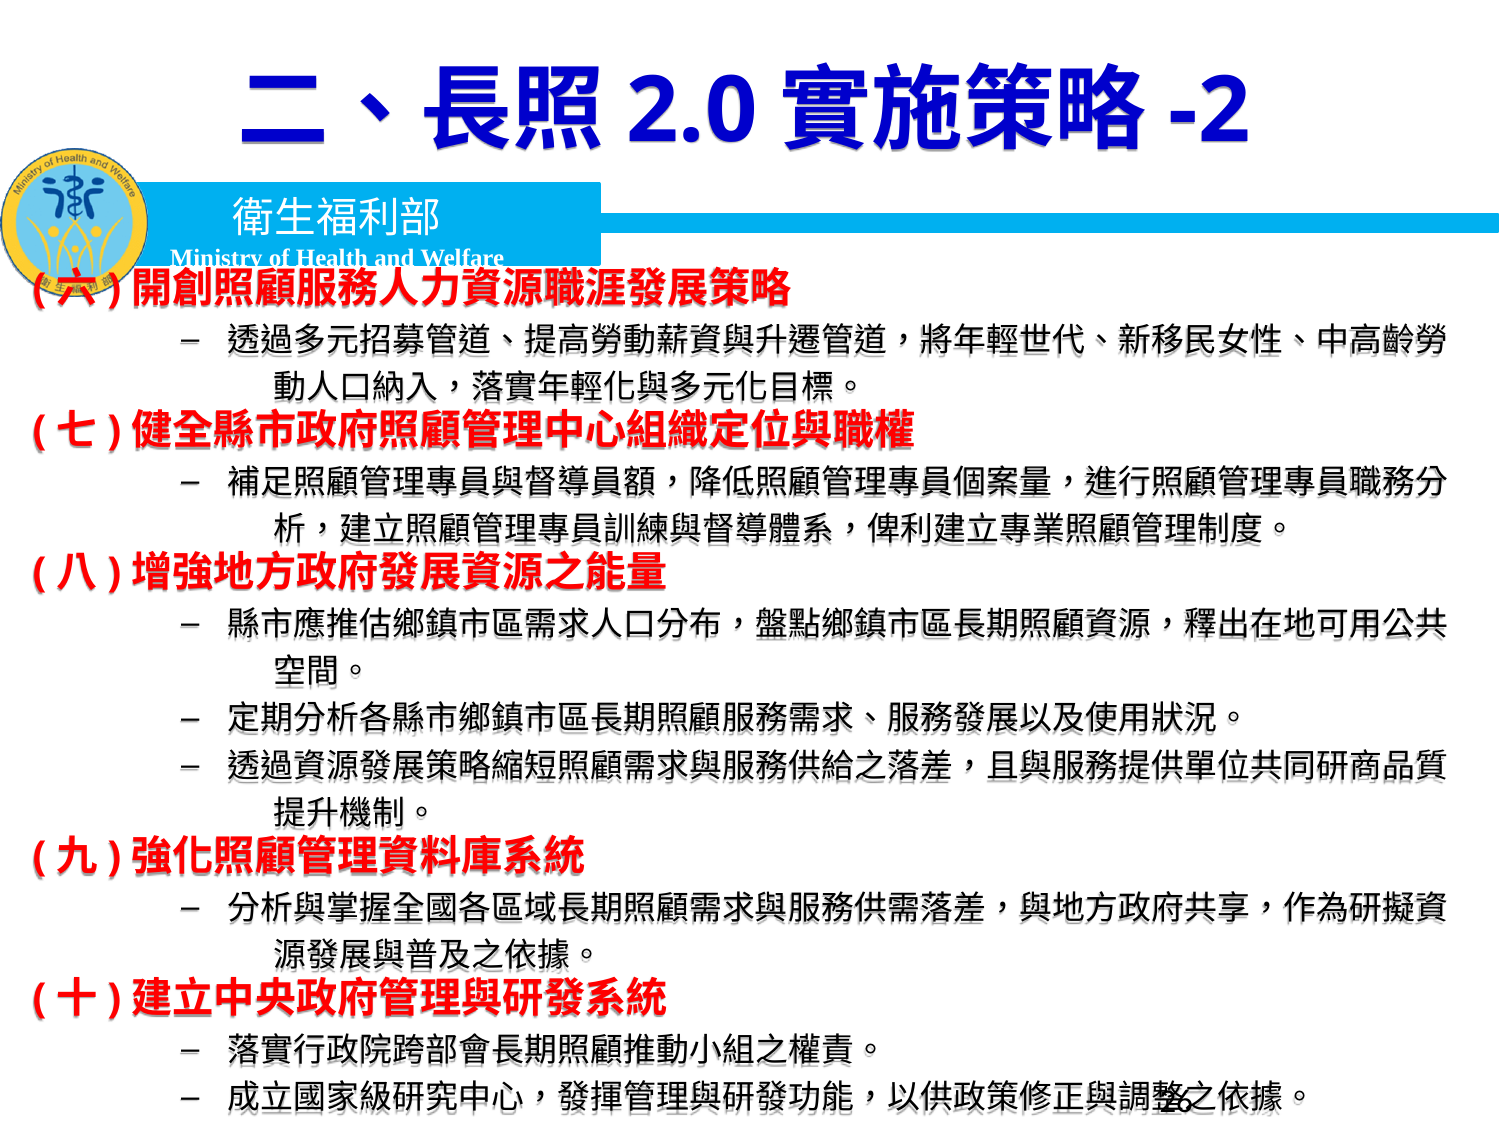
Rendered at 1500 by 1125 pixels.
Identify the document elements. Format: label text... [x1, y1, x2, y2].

title 二、長照2.0實施策略-2 [17, 42, 1471, 160]
list (六)開創照顧服務人力資源職涯發展策略 透過多元招募管道、提高勞動薪資與升遷管道，將年輕世代、新移民女性、中高齡勞動人口納入，落實年輕化與多元化目標。 (七)健全縣市政府照顧管理中心組織定位與職權 補足照顧管理專員與督導員額，降低照顧管理專員個案量，進行照顧管理專員職務分析，建立照顧管理專員訓練與督導體系，俾利建立專業照顧管理制度。 (八)增強地方政府發展資源之能量 縣市應推估鄉鎮市區需求人口分布，盤點鄉鎮市區長期照顧資源，釋出在地可用公共空間。 定期分析各縣市鄉鎮市區長期照顧服務需求、服務發展以及使用狀況。 透過資源發展策略縮短照顧需求與服務供給之落差，且與服務提供單位共同研商品質提升機制。 (九)強化照顧管理資料庫系統 分析與掌握全國各區域長期照顧需求與服務供需落差，與地方政府共享，作為研擬資源發展與普及之依據。 (十)建立中央政府管理與研發系統 落實行政院跨部會長期照顧推動小組之權責。 成立國家級研究中心，發揮管理與研發功能，以供政策修正與調整之依據。 [17, 255, 1483, 1125]
text_box 26 [1144, 1069, 1495, 1125]
